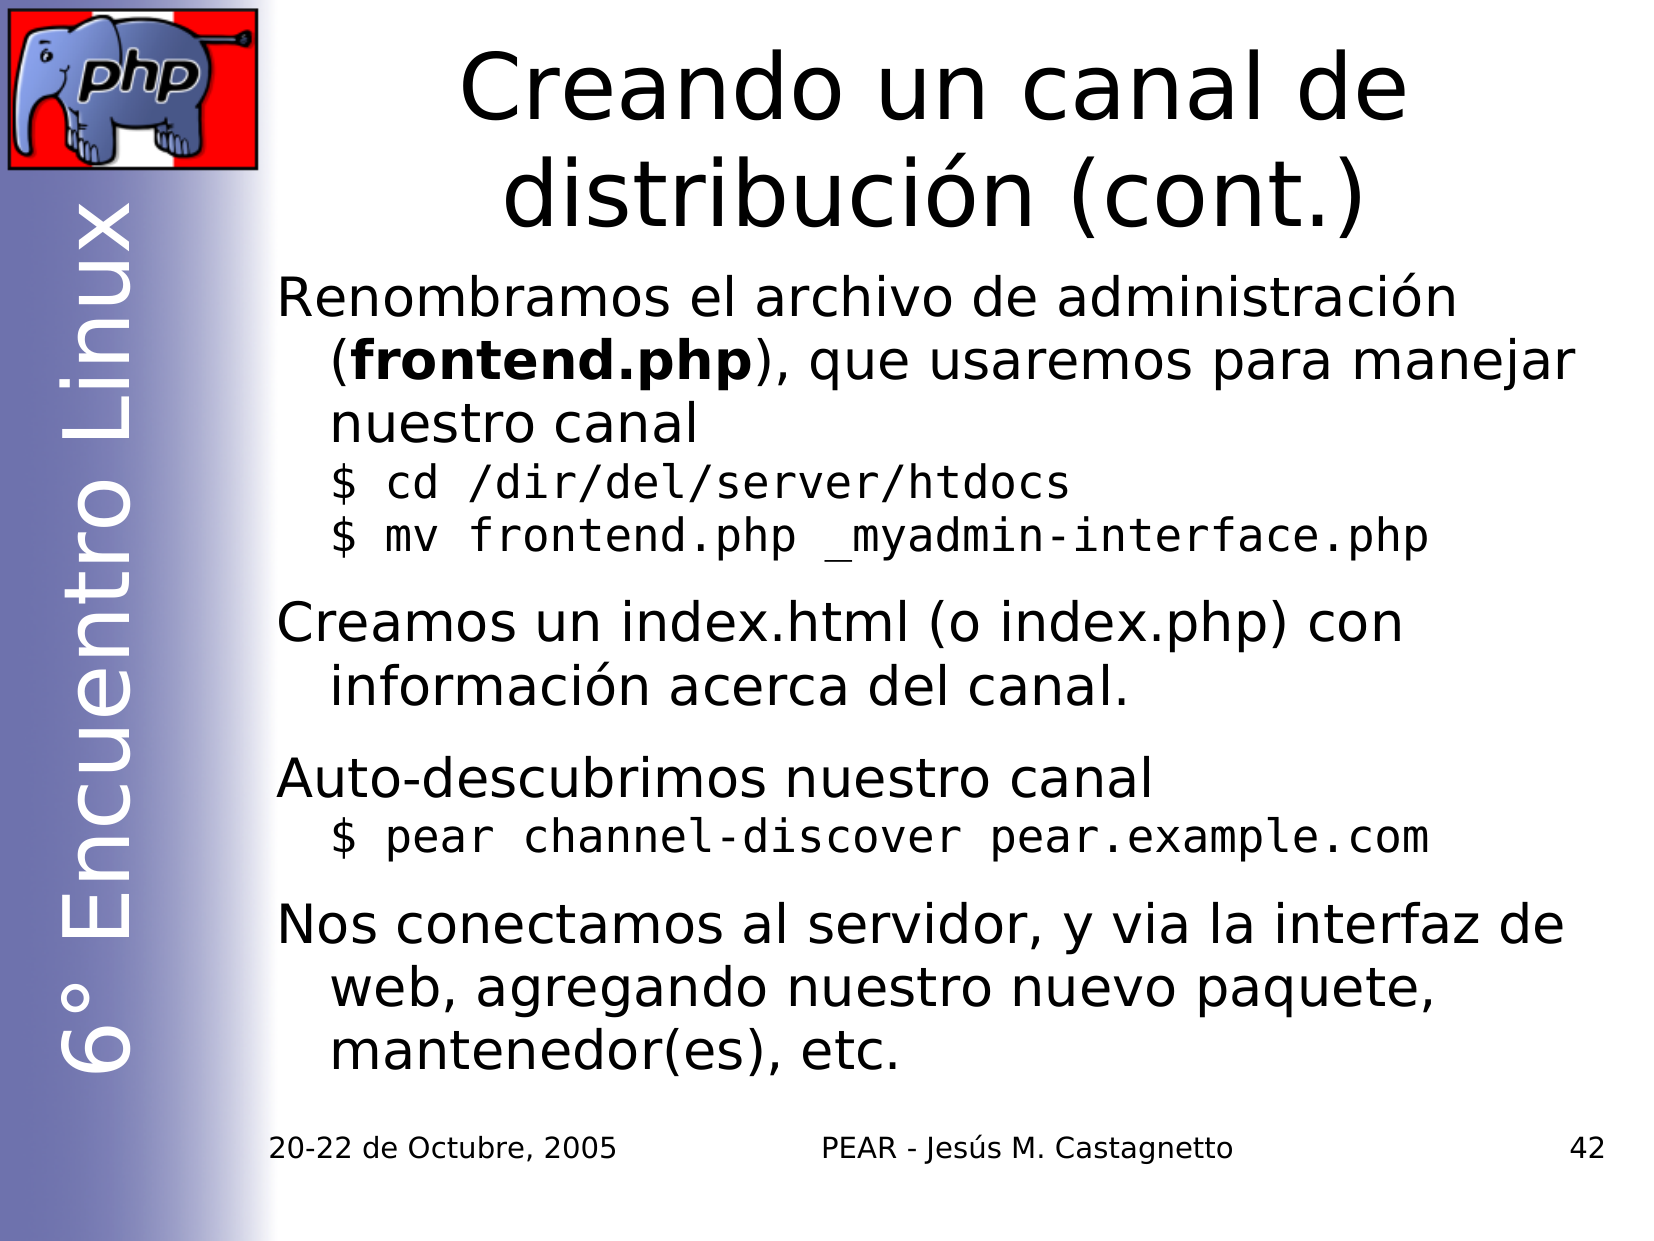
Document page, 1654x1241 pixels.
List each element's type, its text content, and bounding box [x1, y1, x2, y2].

list Renombramos el archivo de administración (frontend.php), que usaremos para manejar nuestro canal $ cd /dir/del/server/htdocs $ mv frontend.php _myadmin-interface.php Creamos un index.html (o index.php) con información acerca del canal. Auto-descubrimos nuestro canal $ pear channel-discover pear.example.com Nos conectamos al servidor, y via la interfaz de web, agregando nuestro nuevo paquete, mantenedor(es), etc. [258, 266, 1609, 1086]
title Creando un canal de distribución (cont.) [300, 34, 1571, 249]
picture [0, 0, 1654, 1241]
